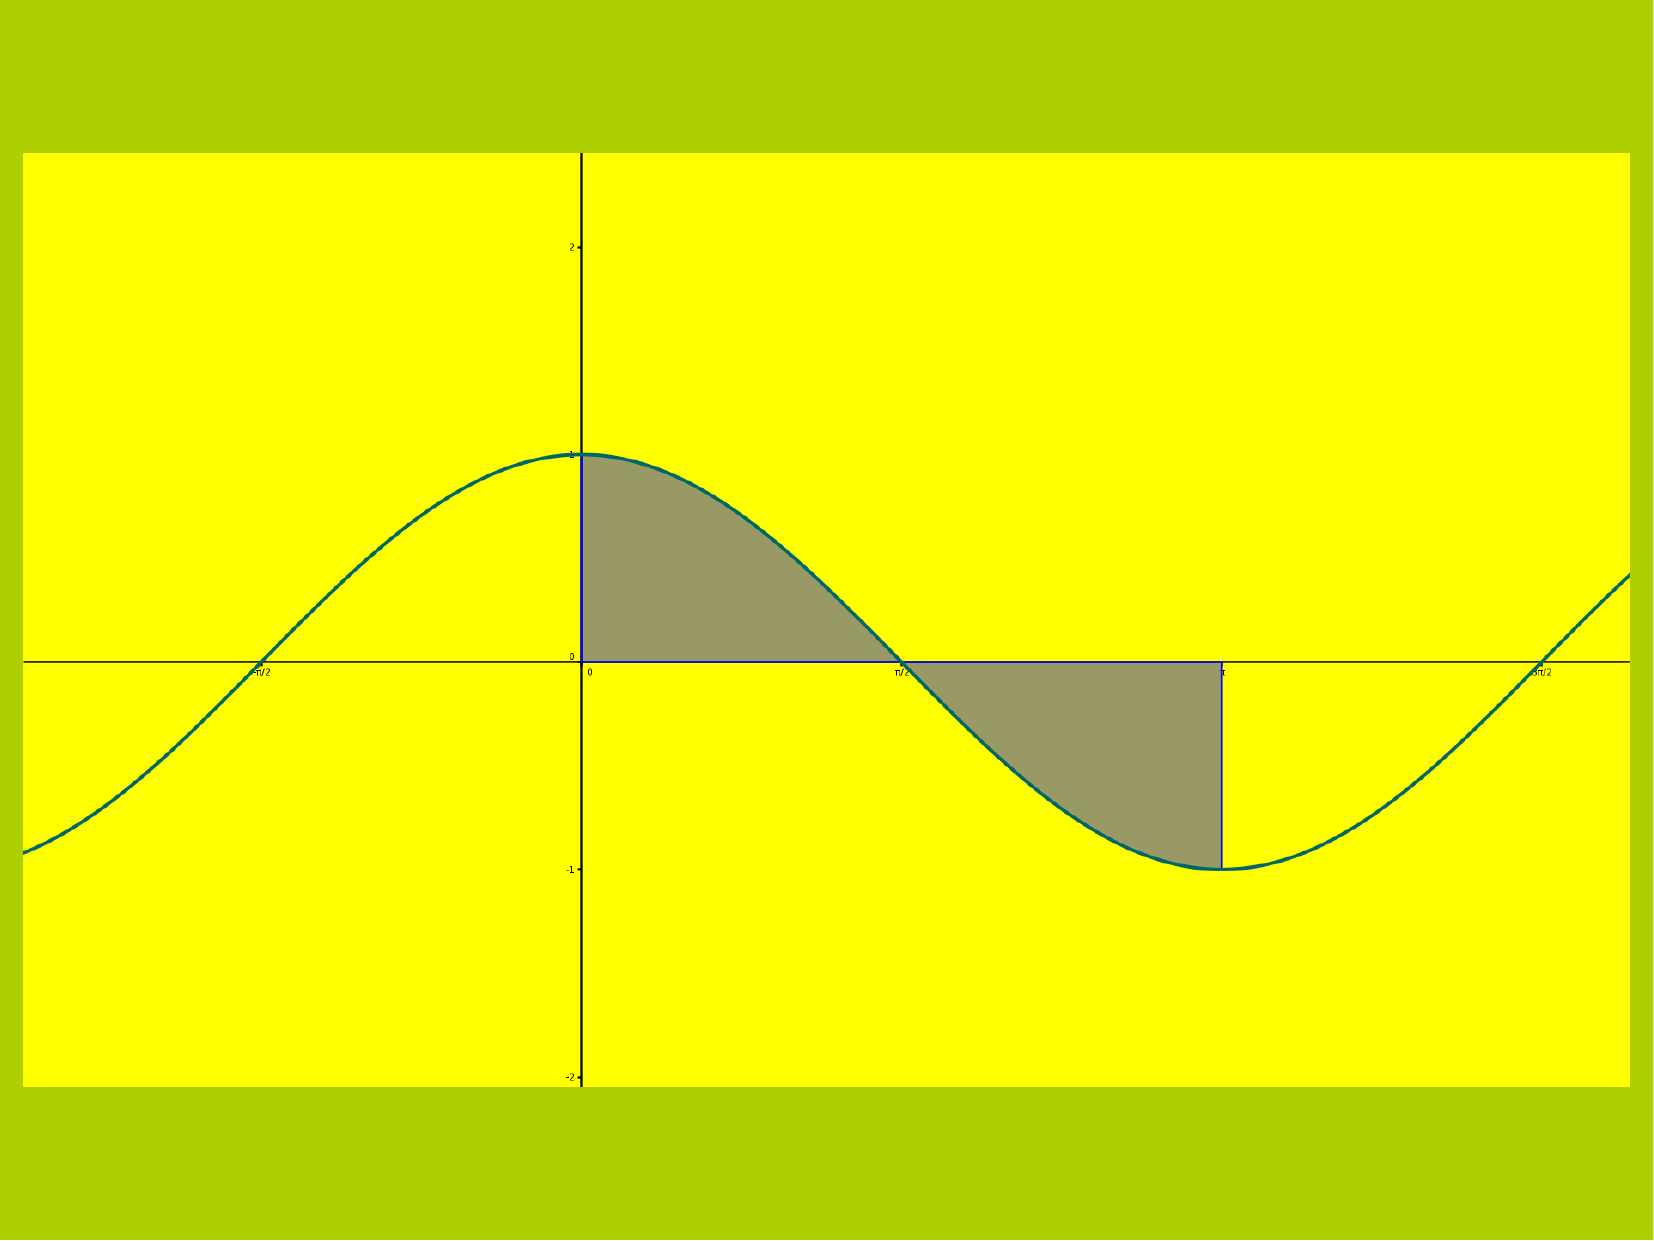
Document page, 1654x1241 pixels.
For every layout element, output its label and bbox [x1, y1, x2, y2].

picture [23, 153, 1630, 1087]
